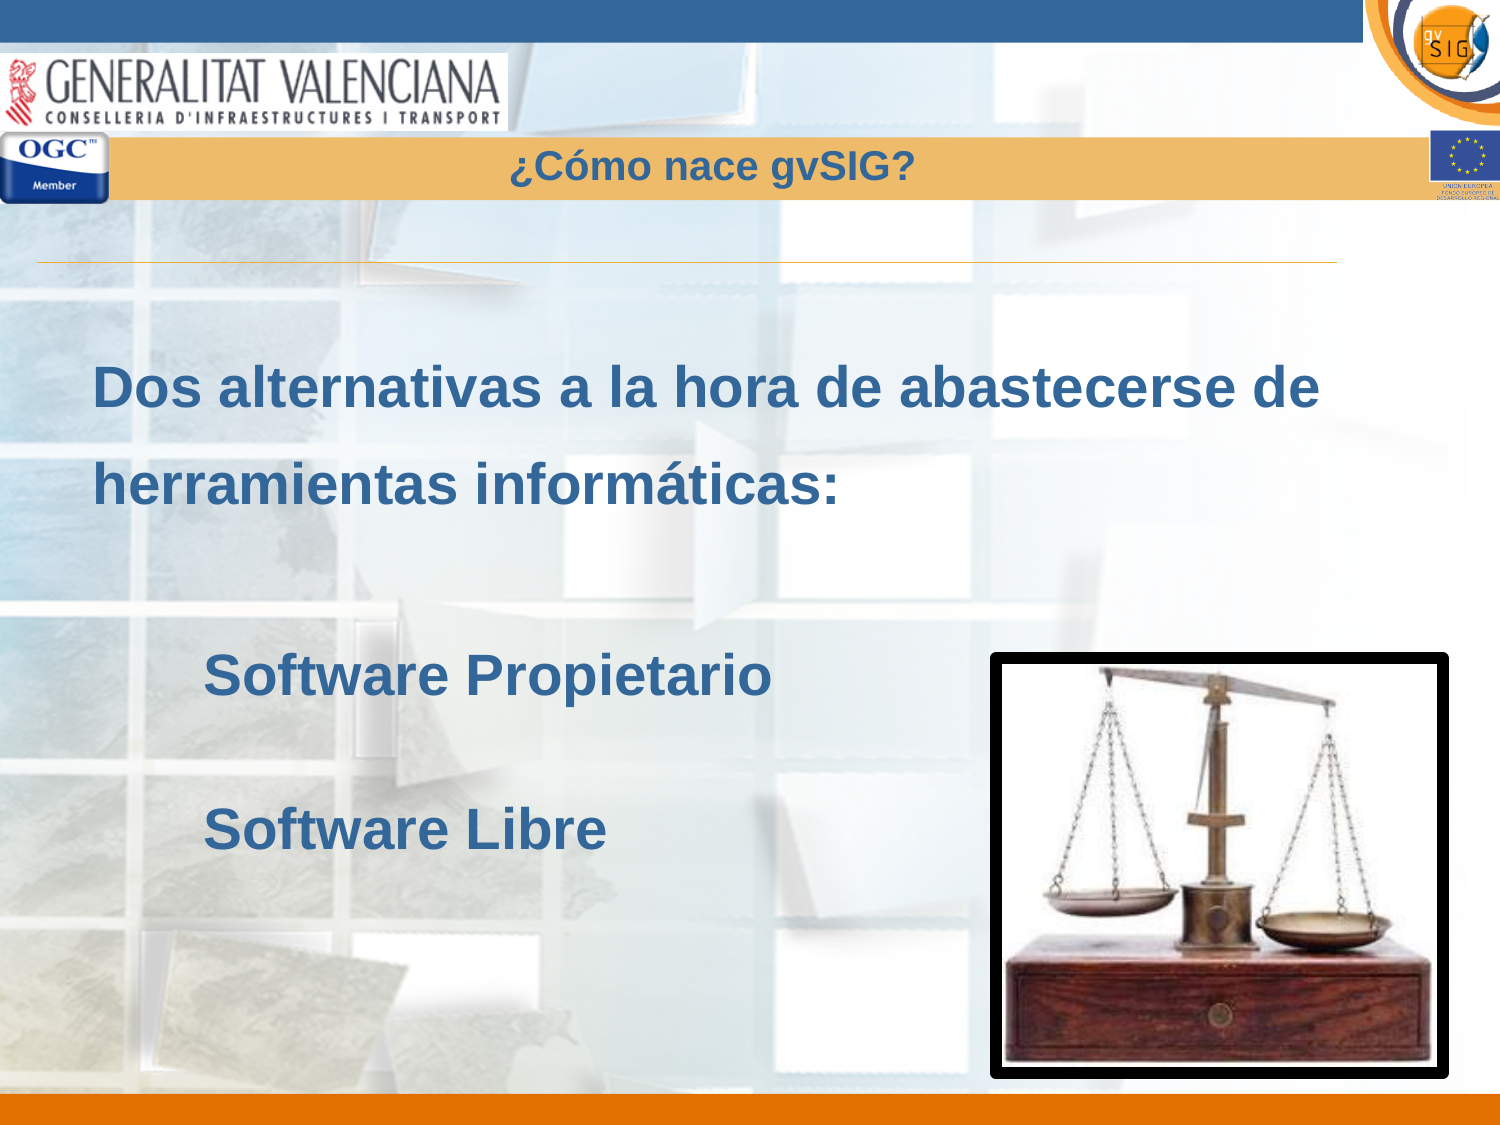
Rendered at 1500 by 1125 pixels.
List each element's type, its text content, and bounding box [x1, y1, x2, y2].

picture [0, 132, 109, 137]
picture [0, 53, 508, 131]
picture [1001, 664, 1437, 1068]
text_box ¿Cómo nace gvSIG? [0, 137, 1426, 205]
picture [1363, 0, 1500, 127]
list Dos alternativas a la hora de abastecerse de herramientas informáticas: Software Propietario Software Libre [92, 322, 1443, 1065]
picture [1429, 129, 1500, 200]
